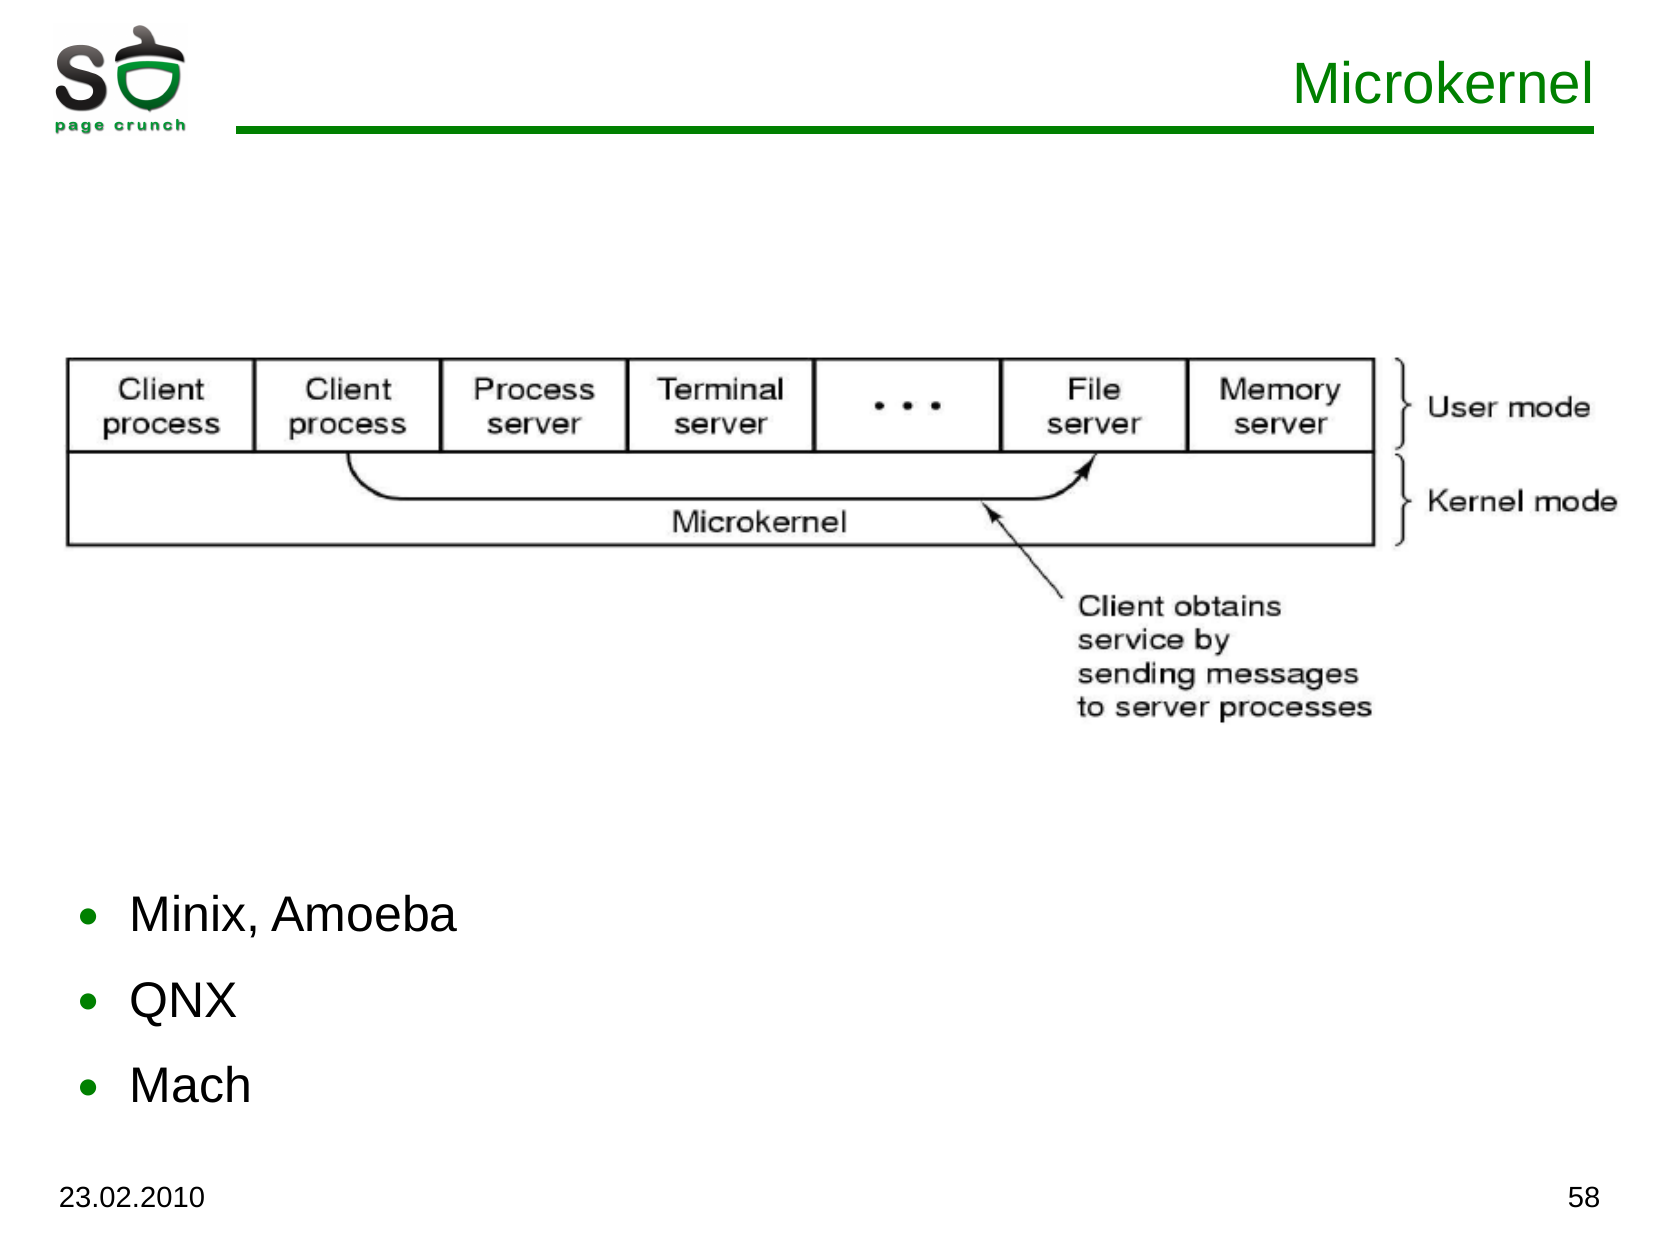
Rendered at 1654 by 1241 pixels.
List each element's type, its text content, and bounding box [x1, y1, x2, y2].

list Minix, Amoeba QNX Mach [59, 856, 1595, 1144]
picture [53, 23, 188, 136]
picture [19, 276, 1641, 749]
title Microkernel [236, 49, 1595, 119]
